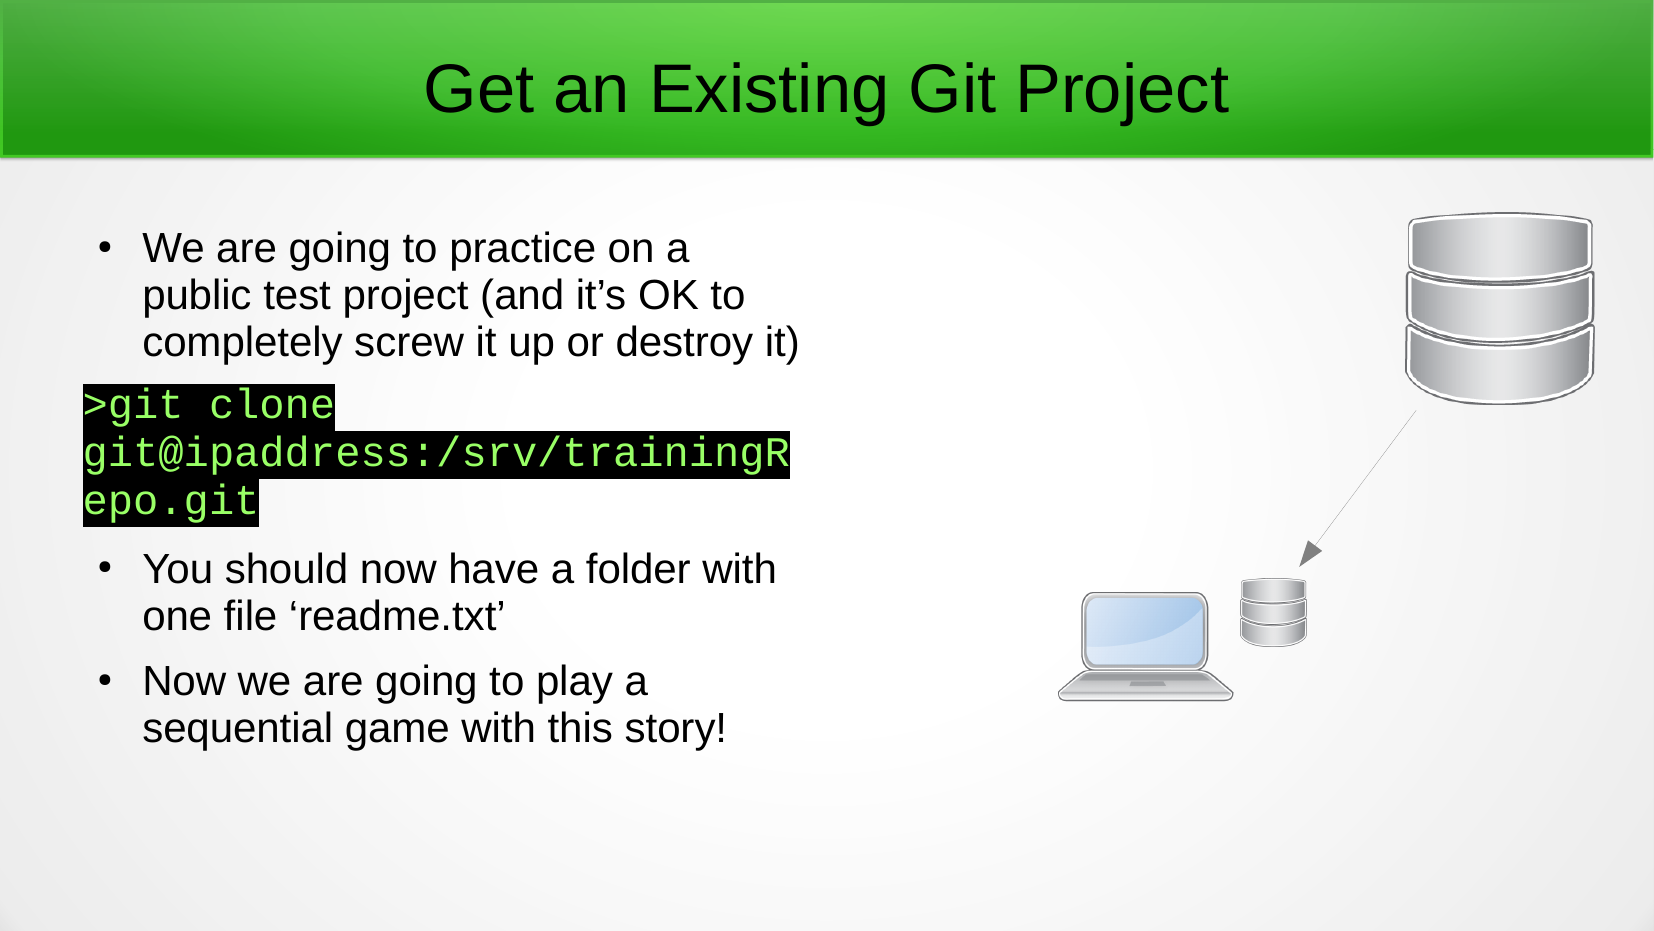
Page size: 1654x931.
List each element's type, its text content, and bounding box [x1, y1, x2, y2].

picture [1405, 212, 1595, 405]
title Get an Existing Git Project [82, 35, 1571, 142]
list We are going to practice on a public test project (and it’s OK to completely screw it up or destroy it) >git clone git@ipaddress:/srv/trainingRepo.git You should now have a folder with one file ‘readme.txt’ Now we are going to play a sequential game with this story! [82, 224, 809, 764]
picture [1050, 578, 1307, 709]
